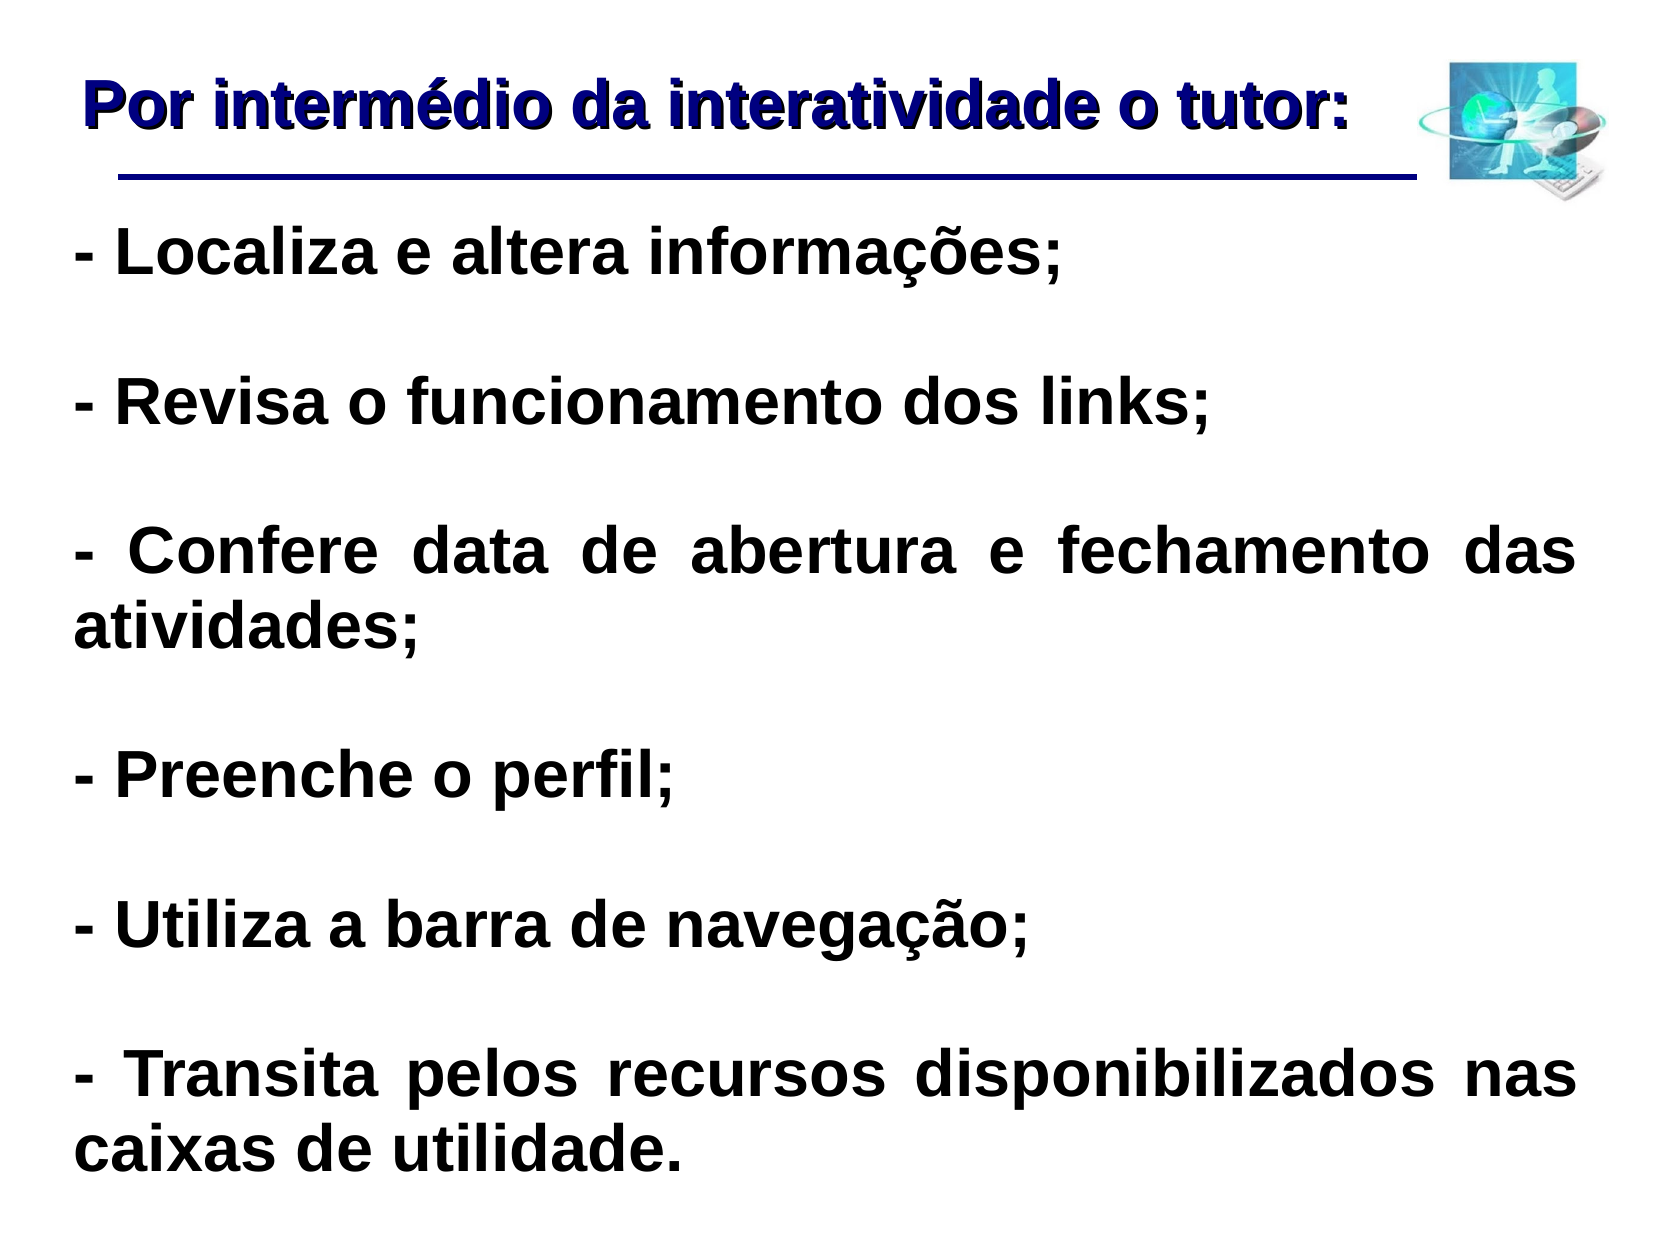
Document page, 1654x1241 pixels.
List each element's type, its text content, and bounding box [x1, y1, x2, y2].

text_box - Localiza e altera informações; - Revisa o funcionamento dos links; - Confere data de abertura e fechamento das atividades; - Preenche o perfil; - Utiliza a barra de navegação; - Transita pelos recursos disponibilizados nas caixas de utilidade. [59, 206, 1595, 1194]
text_box Por intermédio da interatividade o tutor: [67, 59, 1388, 178]
picture [1417, 59, 1609, 211]
